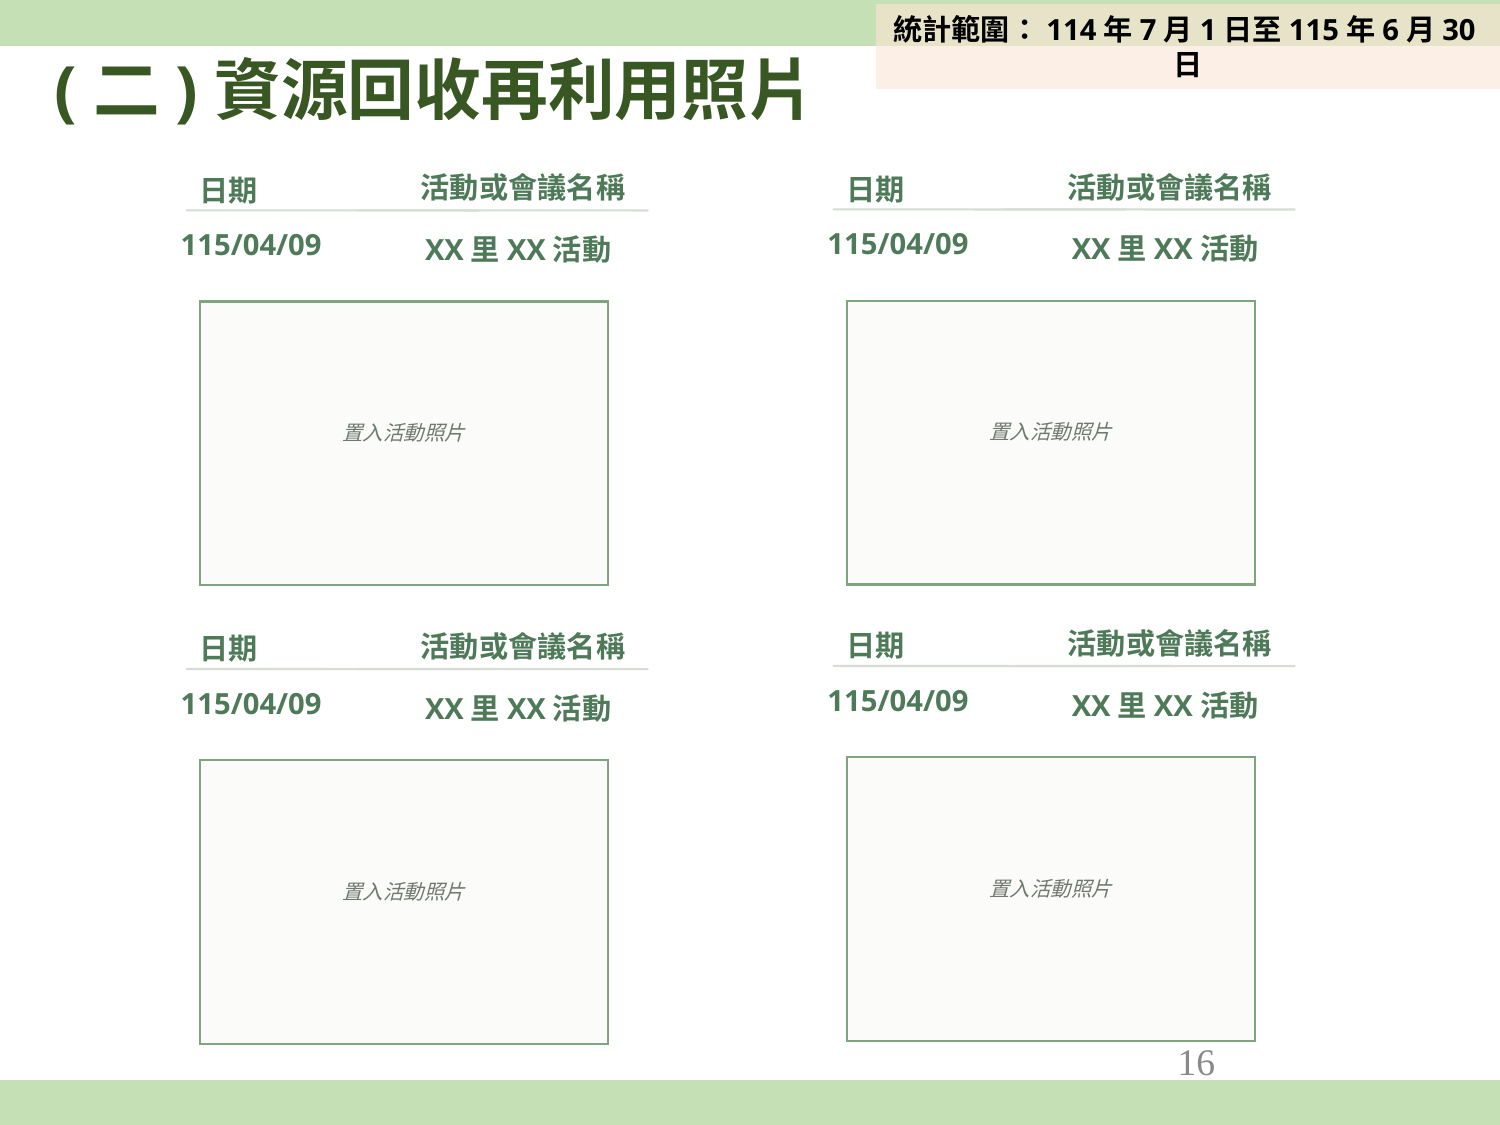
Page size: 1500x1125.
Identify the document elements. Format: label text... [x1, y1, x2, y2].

text_box XX里XX活動 [425, 193, 765, 305]
text_box 日期 [200, 627, 287, 667]
text_box 置入活動照片 [281, 420, 527, 444]
text_box 活動或會議名稱 [421, 625, 633, 667]
text_box XX里XX活動 [1072, 649, 1412, 760]
text_box 活動或會議名稱 [421, 166, 633, 208]
text_box [199, 760, 608, 1045]
text_box 115/04/09 [181, 223, 358, 265]
text_box XX里XX活動 [425, 652, 765, 763]
text_box XX里XX活動 [1072, 192, 1412, 304]
text_box 115/04/09 [827, 222, 1005, 264]
text_box 置入活動照片 [927, 876, 1174, 900]
text_box 日期 [200, 168, 287, 209]
text_box 日期 [847, 167, 933, 208]
text_box 115/04/09 [181, 681, 358, 723]
text_box 115/04/09 [827, 678, 1005, 721]
text_box [846, 757, 1500, 1091]
text_box 置入活動照片 [927, 419, 1174, 443]
text_box [199, 301, 608, 586]
text_box 活動或會議名稱 [1068, 622, 1280, 664]
text_box 活動或會議名稱 [1068, 165, 1280, 207]
text_box (二)資源回收再利用照片 [39, 49, 1389, 157]
text_box 日期 [847, 624, 933, 664]
text_box [846, 300, 1255, 585]
text_box 置入活動照片 [281, 879, 527, 903]
